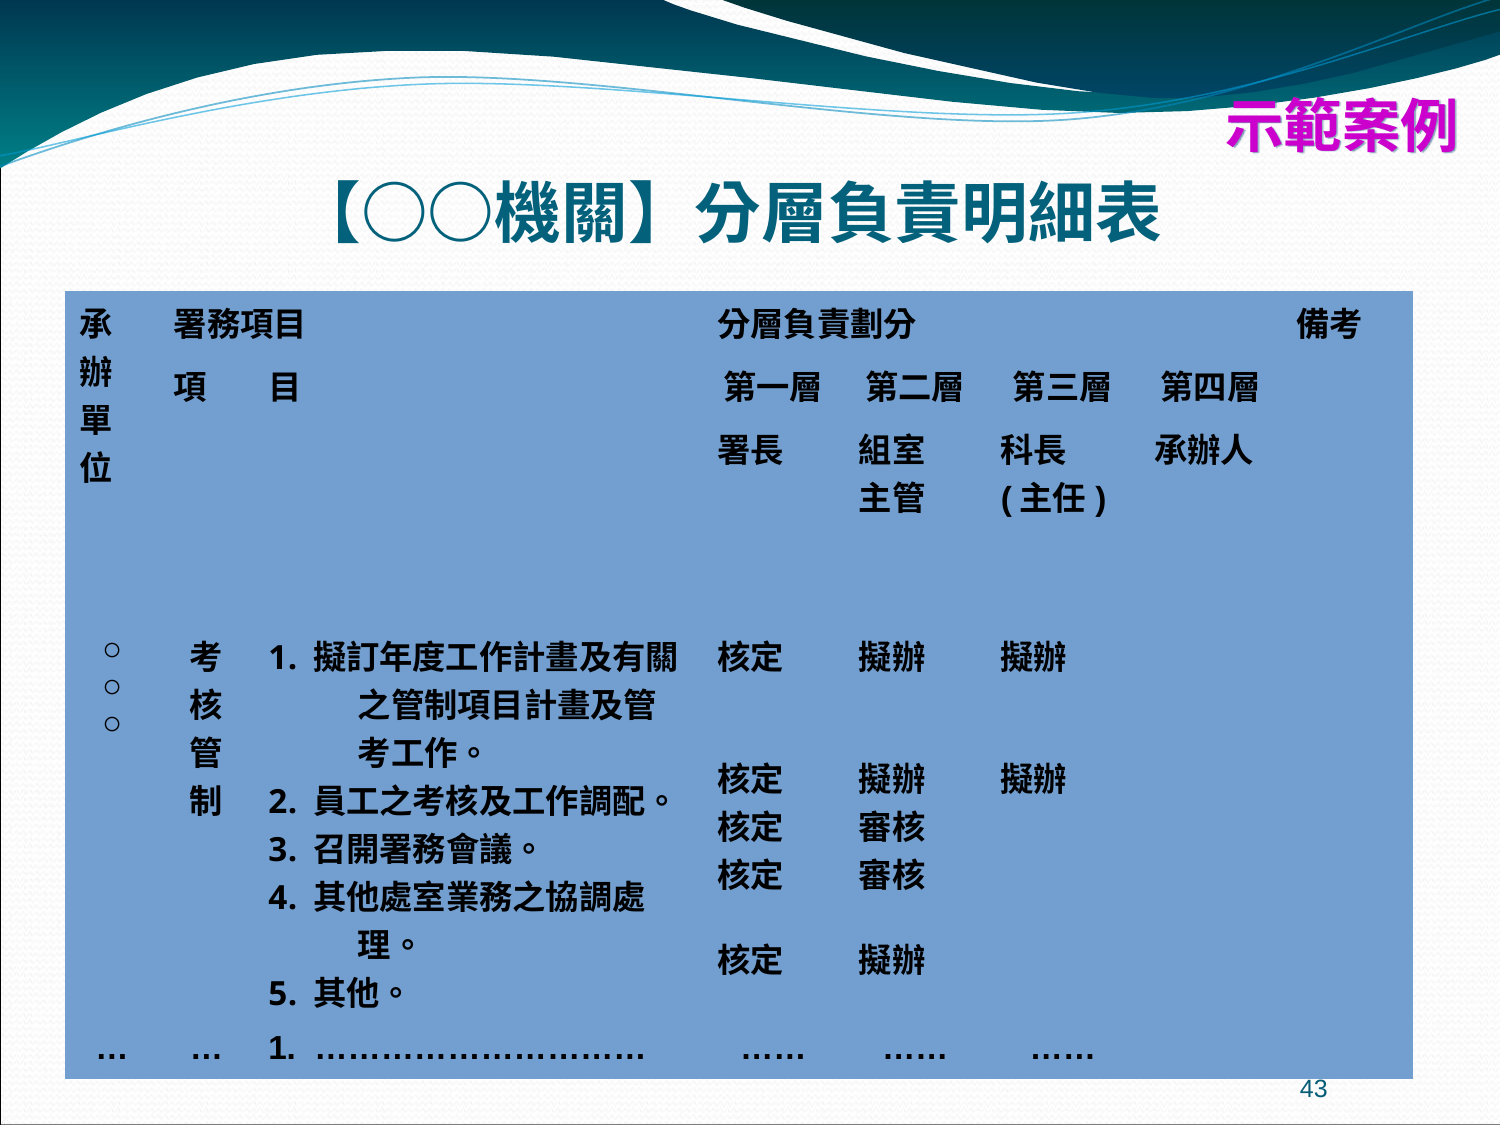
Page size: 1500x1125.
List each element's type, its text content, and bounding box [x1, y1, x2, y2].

table_cell [1281, 623, 1413, 1022]
table_header 備考 [1281, 291, 1413, 623]
table_header 分層負責劃分 [703, 291, 1281, 354]
table_cell [1140, 1022, 1281, 1079]
table_cell 項 [159, 354, 254, 623]
table_cell 1. ………………………… [254, 1022, 703, 1079]
table_cell 第二層 [844, 354, 986, 417]
table_cell 第一層 [703, 354, 844, 417]
table_cell 擬辦 擬辦 [986, 623, 1140, 1022]
table_cell [1140, 623, 1281, 1022]
table_cell ○ ○ ○ [65, 623, 159, 1022]
table_cell …… [703, 1022, 844, 1079]
table_header 承 辦 單 位 [65, 291, 159, 623]
table_cell 第四層 [1140, 354, 1281, 417]
table_cell 考 核 管 制 [159, 623, 254, 1022]
table_cell 擬辦 擬辦 審核 審核 擬辦 [844, 623, 986, 1022]
table_cell …… [844, 1022, 986, 1079]
table_cell 組室 主管 [844, 417, 986, 623]
table_cell 目 [254, 354, 703, 623]
table_cell …… [986, 1022, 1140, 1079]
table_cell 擬訂年度工作計畫及有關之管制項目計畫及管考工作。 員工之考核及工作調配。 召開署務會議。 其他處室業務之協調處理。 其他。 [254, 623, 703, 1022]
title 【○○機關】分層負責明細表 [64, 125, 1415, 254]
table_cell … [65, 1022, 159, 1079]
table_cell 核定 核定 核定 核定 核定 [703, 623, 844, 1022]
table_cell 承辦人 [1140, 417, 1281, 623]
text_box 示範案例 [1211, 82, 1498, 167]
table_cell [1281, 1022, 1413, 1079]
text_box [1299, 1042, 1426, 1103]
table_header 署務項目 [159, 291, 703, 354]
table_cell 第三層 [986, 354, 1140, 417]
table_cell 署長 [703, 417, 844, 623]
table_cell 科長 (主任) [986, 417, 1140, 623]
table_cell … [159, 1022, 254, 1079]
